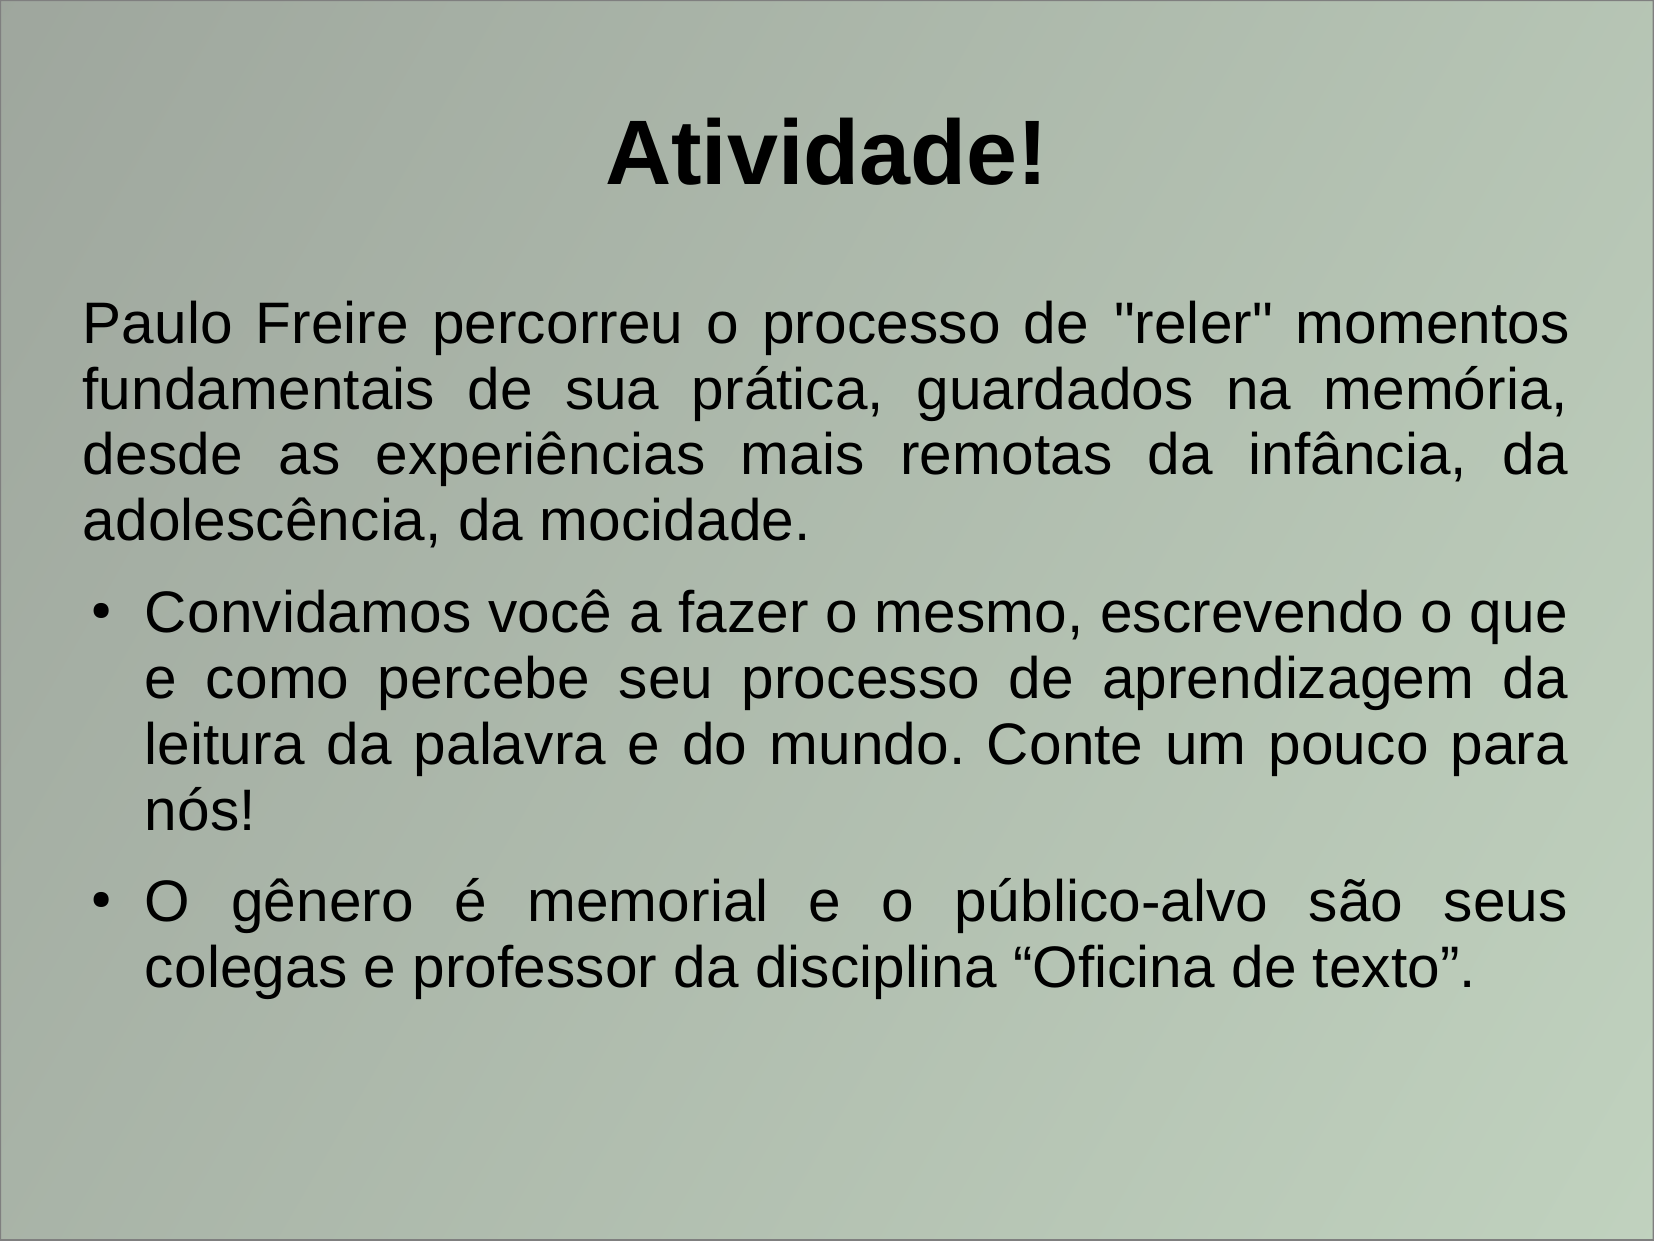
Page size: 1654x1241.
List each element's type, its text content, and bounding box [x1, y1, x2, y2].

list Paulo Freire percorreu o processo de "reler" momentos fundamentais de sua prática, guardados na memória, desde as experiências mais remotas da infância, da adolescência, da mocidade. Convidamos você a fazer o mesmo, escrevendo o que e como percebe seu processo de aprendizagem da leitura da palavra e do mundo. Conte um pouco para nós! O gênero é memorial e o público-alvo são seus colegas e professor da disciplina “Oficina de texto”. [82, 290, 1571, 1010]
title Atividade! [82, 49, 1571, 257]
